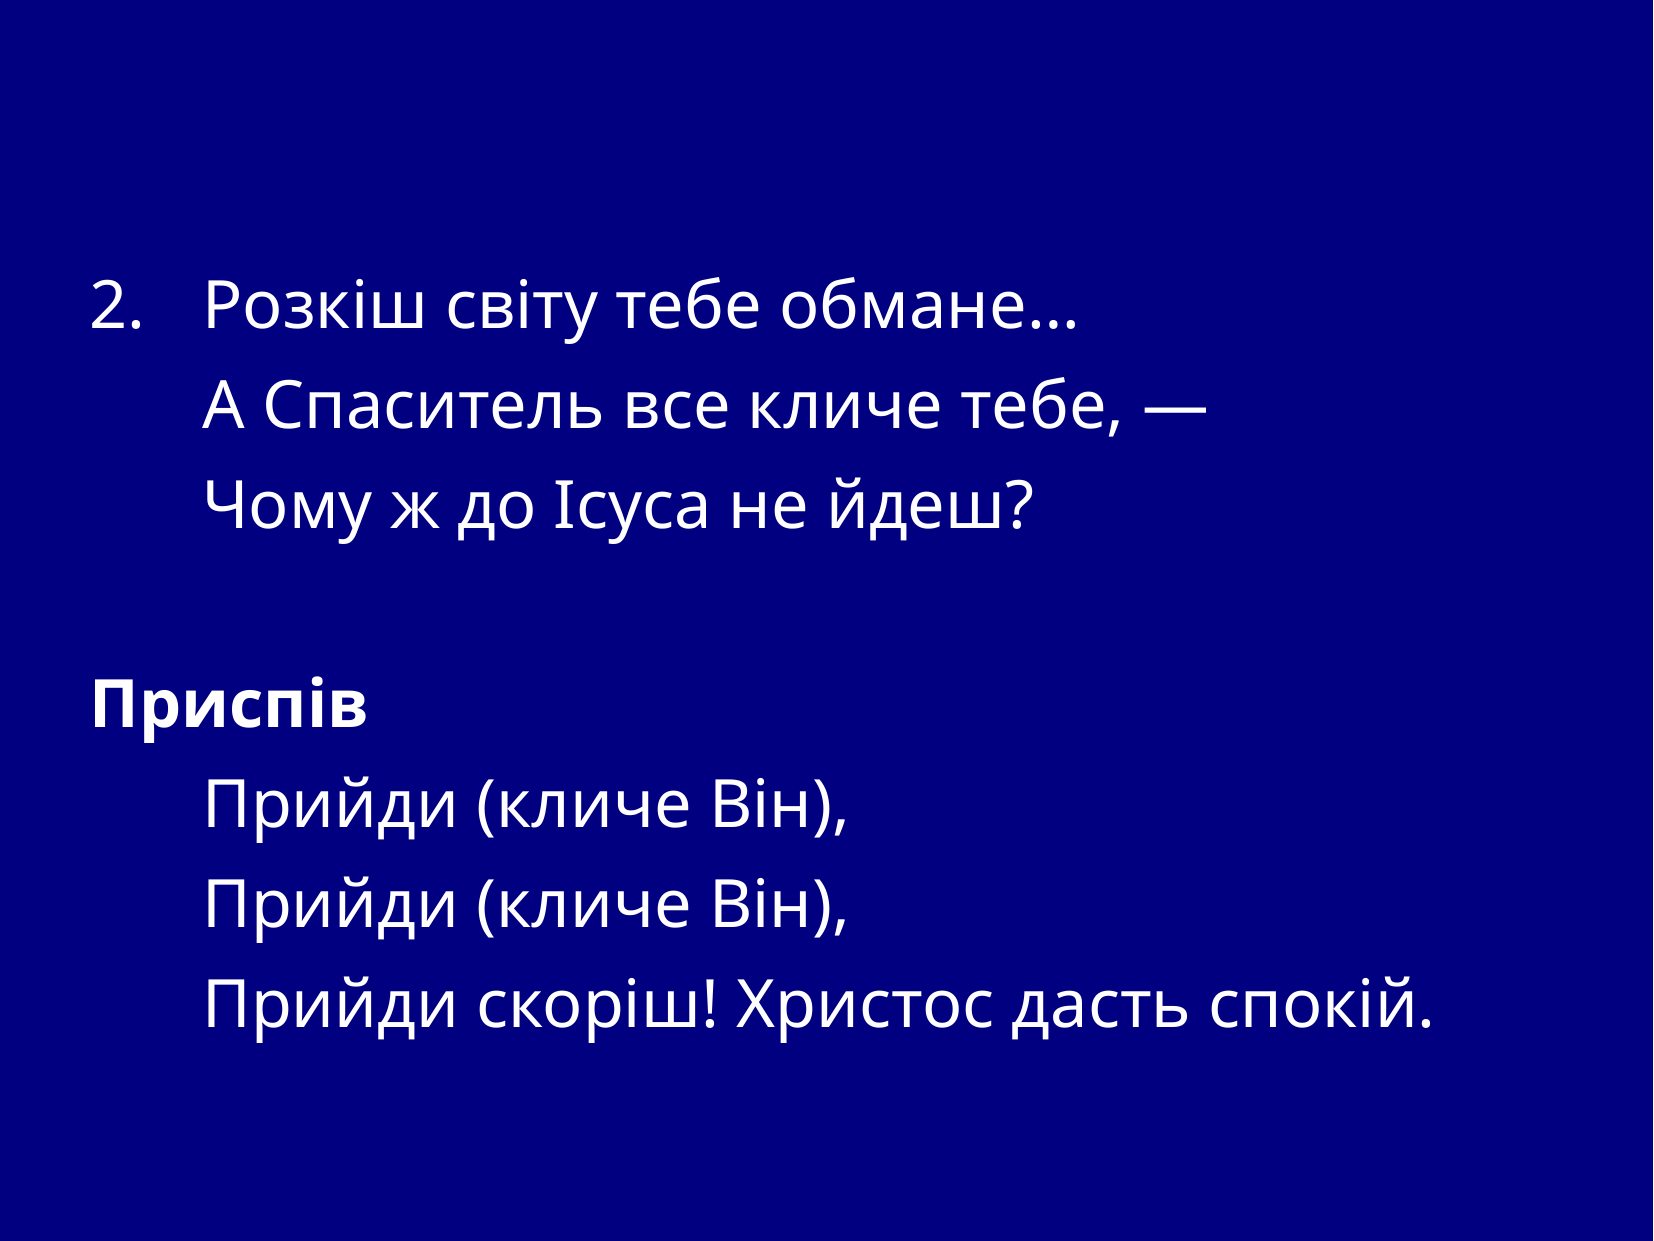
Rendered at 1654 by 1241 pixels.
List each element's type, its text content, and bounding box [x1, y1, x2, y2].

text_box 2. Розкіш світу тебе обмане… А Спаситель все кличе тебе, ― Чому ж до Ісуса не йдеш? Приспів Прийди (кличе Він), Прийди (кличе Він), Прийди скоріш! Христос дасть спокій. [75, 150, 1576, 1163]
